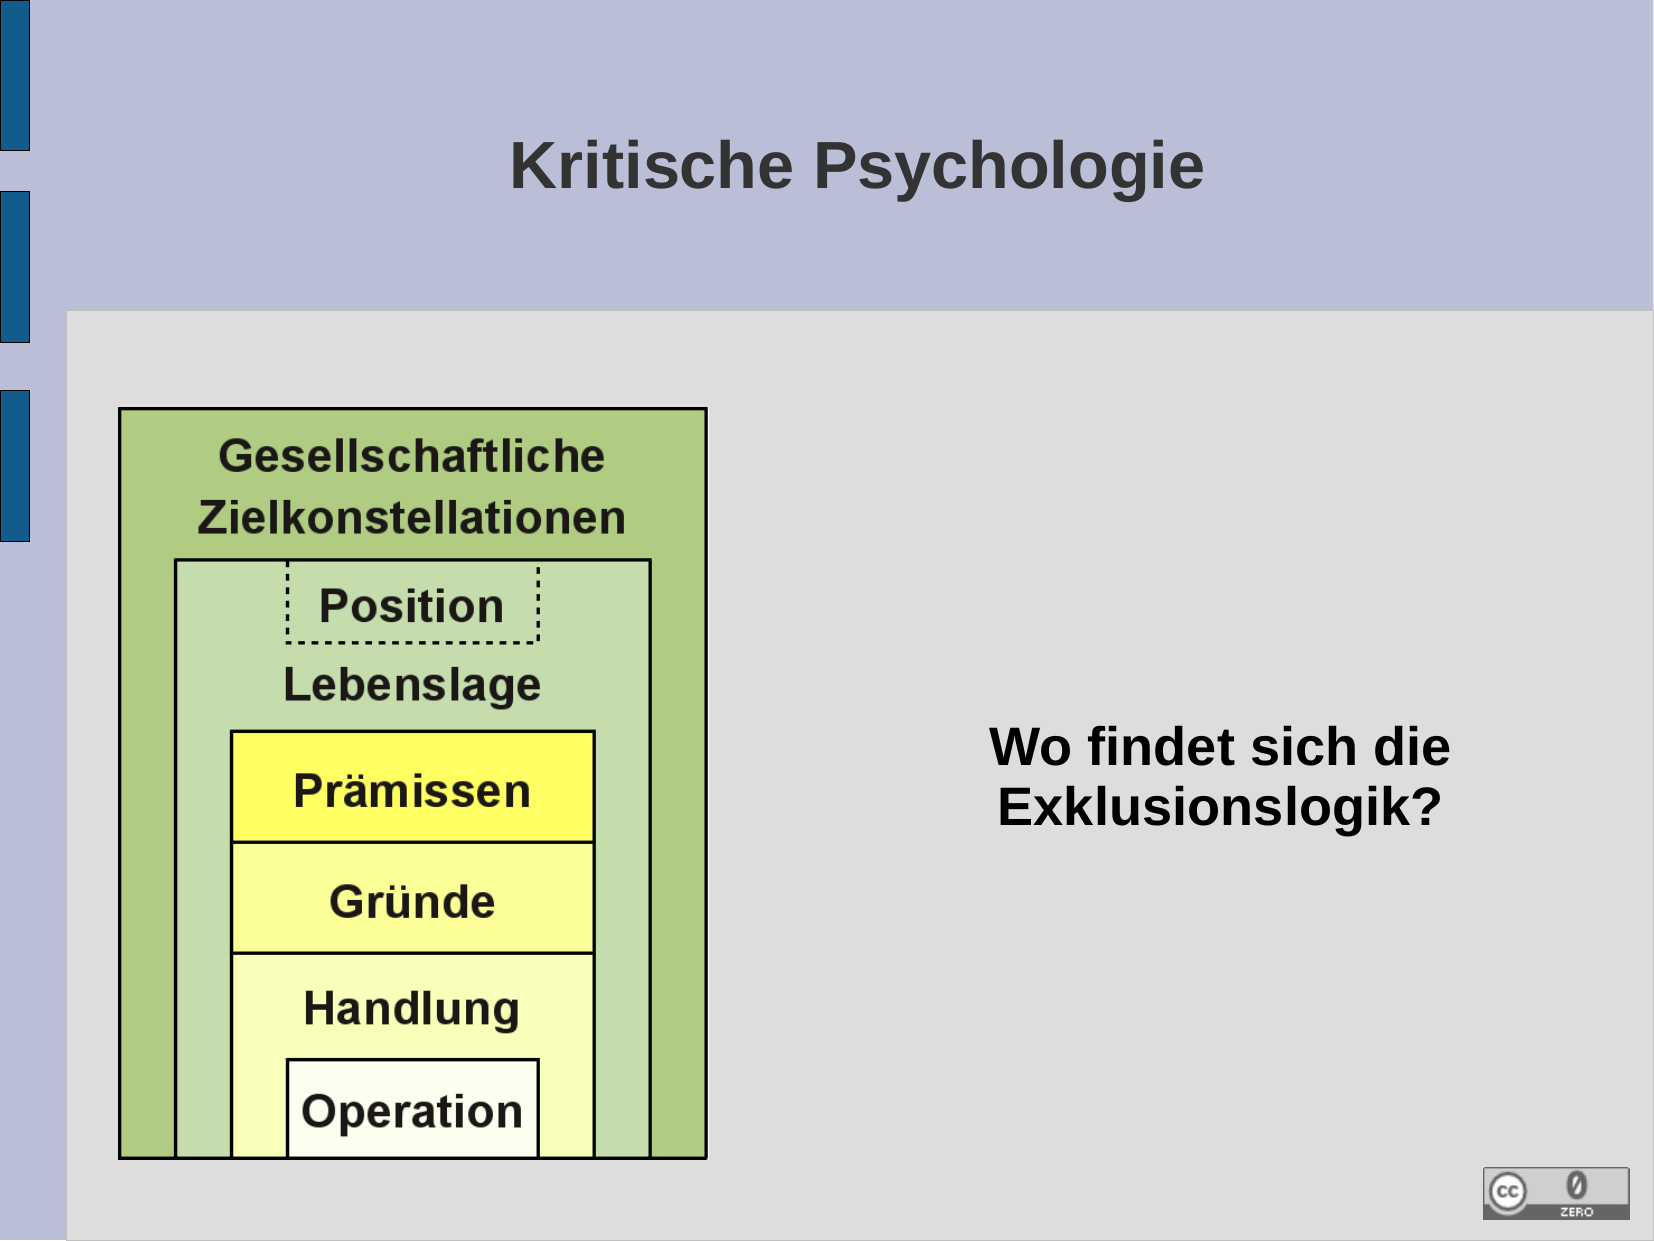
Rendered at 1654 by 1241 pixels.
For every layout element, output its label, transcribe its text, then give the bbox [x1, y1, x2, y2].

title Kritische Psychologie [121, 61, 1595, 269]
picture [118, 407, 709, 1160]
text_box Wo findet sich die Exklusionslogik? [974, 708, 1468, 846]
picture [1483, 1167, 1630, 1220]
